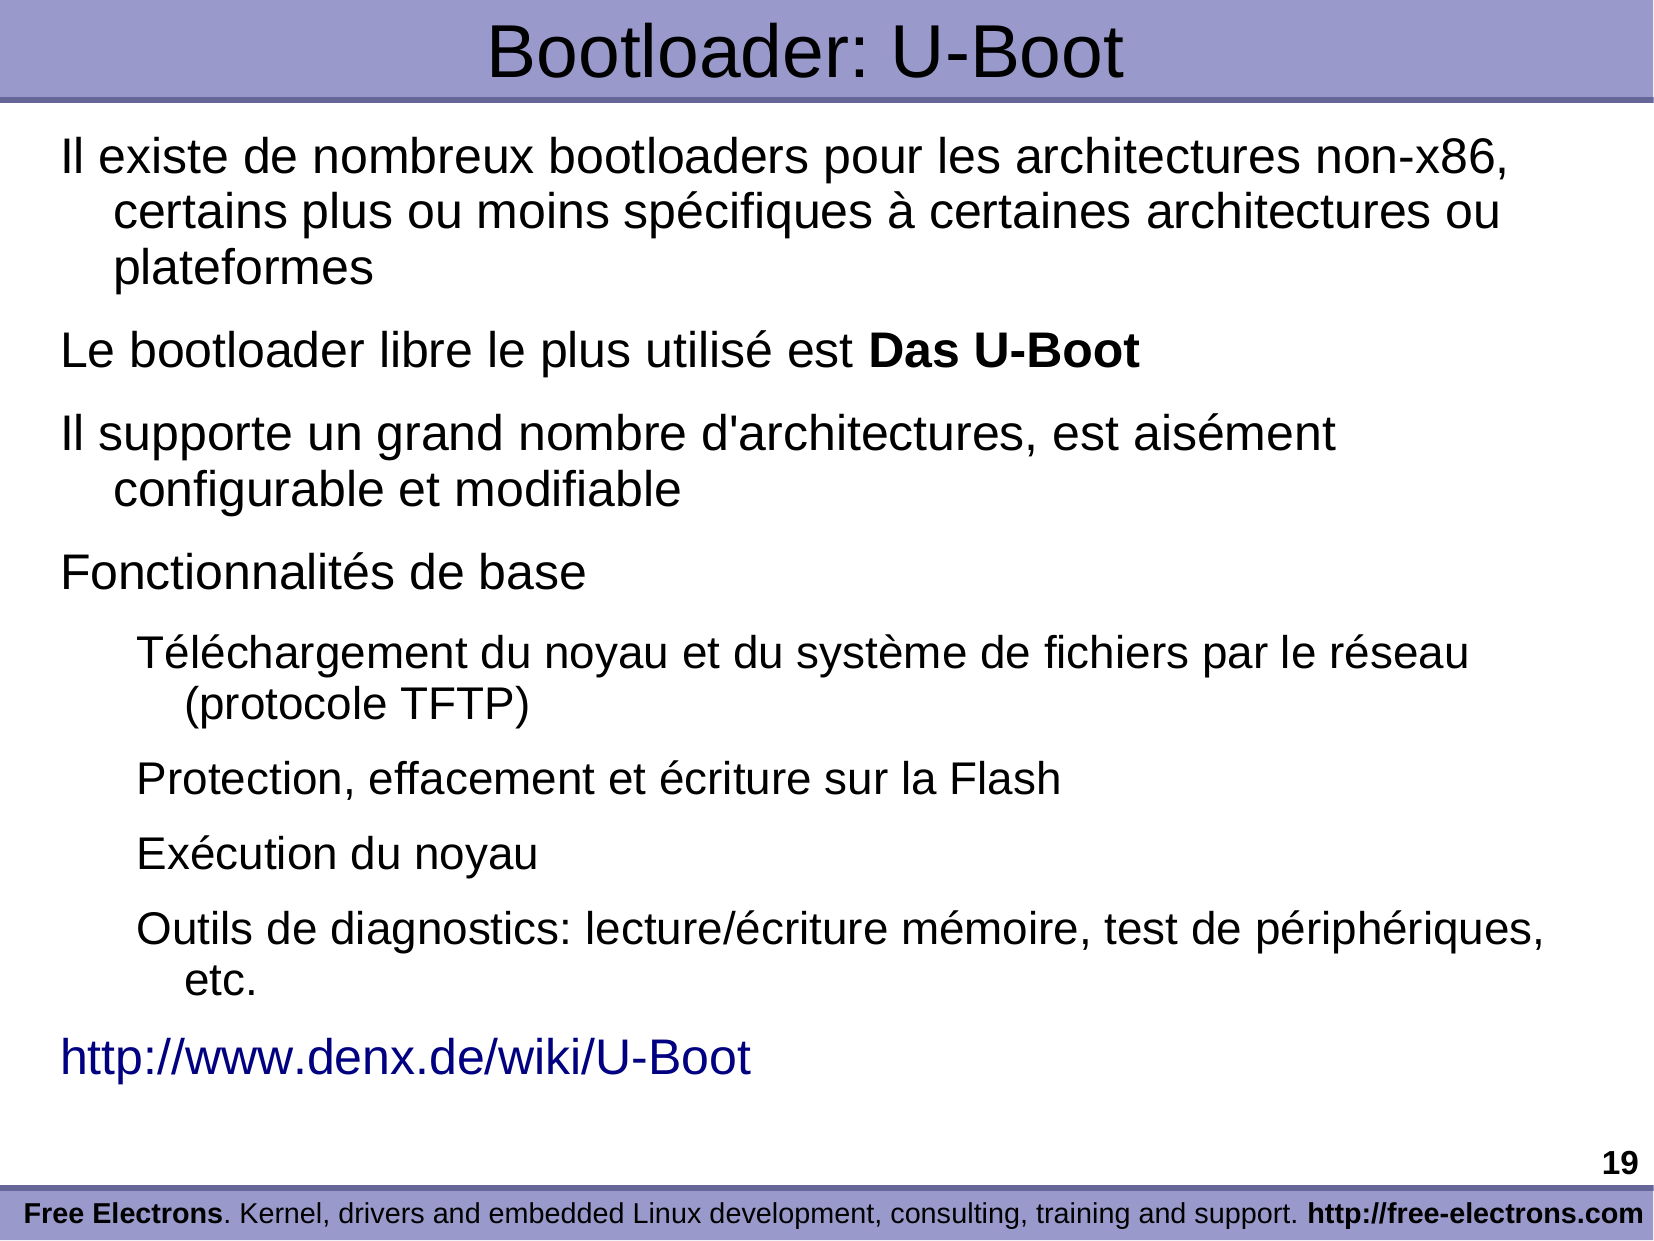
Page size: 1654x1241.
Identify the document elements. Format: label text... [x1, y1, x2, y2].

title Bootloader: U-Boot [60, 4, 1551, 98]
list Il existe de nombreux bootloaders pour les architectures non-x86, certains plus ou moins spécifiques à certaines architectures ou plateformes Le bootloader libre le plus utilisé est Das U-Boot Il supporte un grand nombre d'architectures, est aisément configurable et modifiable Fonctionnalités de base Téléchargement du noyau et du système de fichiers par le réseau (protocole TFTP) Protection, effacement et écriture sur la Flash Exécution du noyau Outils de diagnostics: lecture/écriture mémoire, test de périphériques, etc. http://www.denx.de/wiki/U-Boot [42, 127, 1592, 1172]
